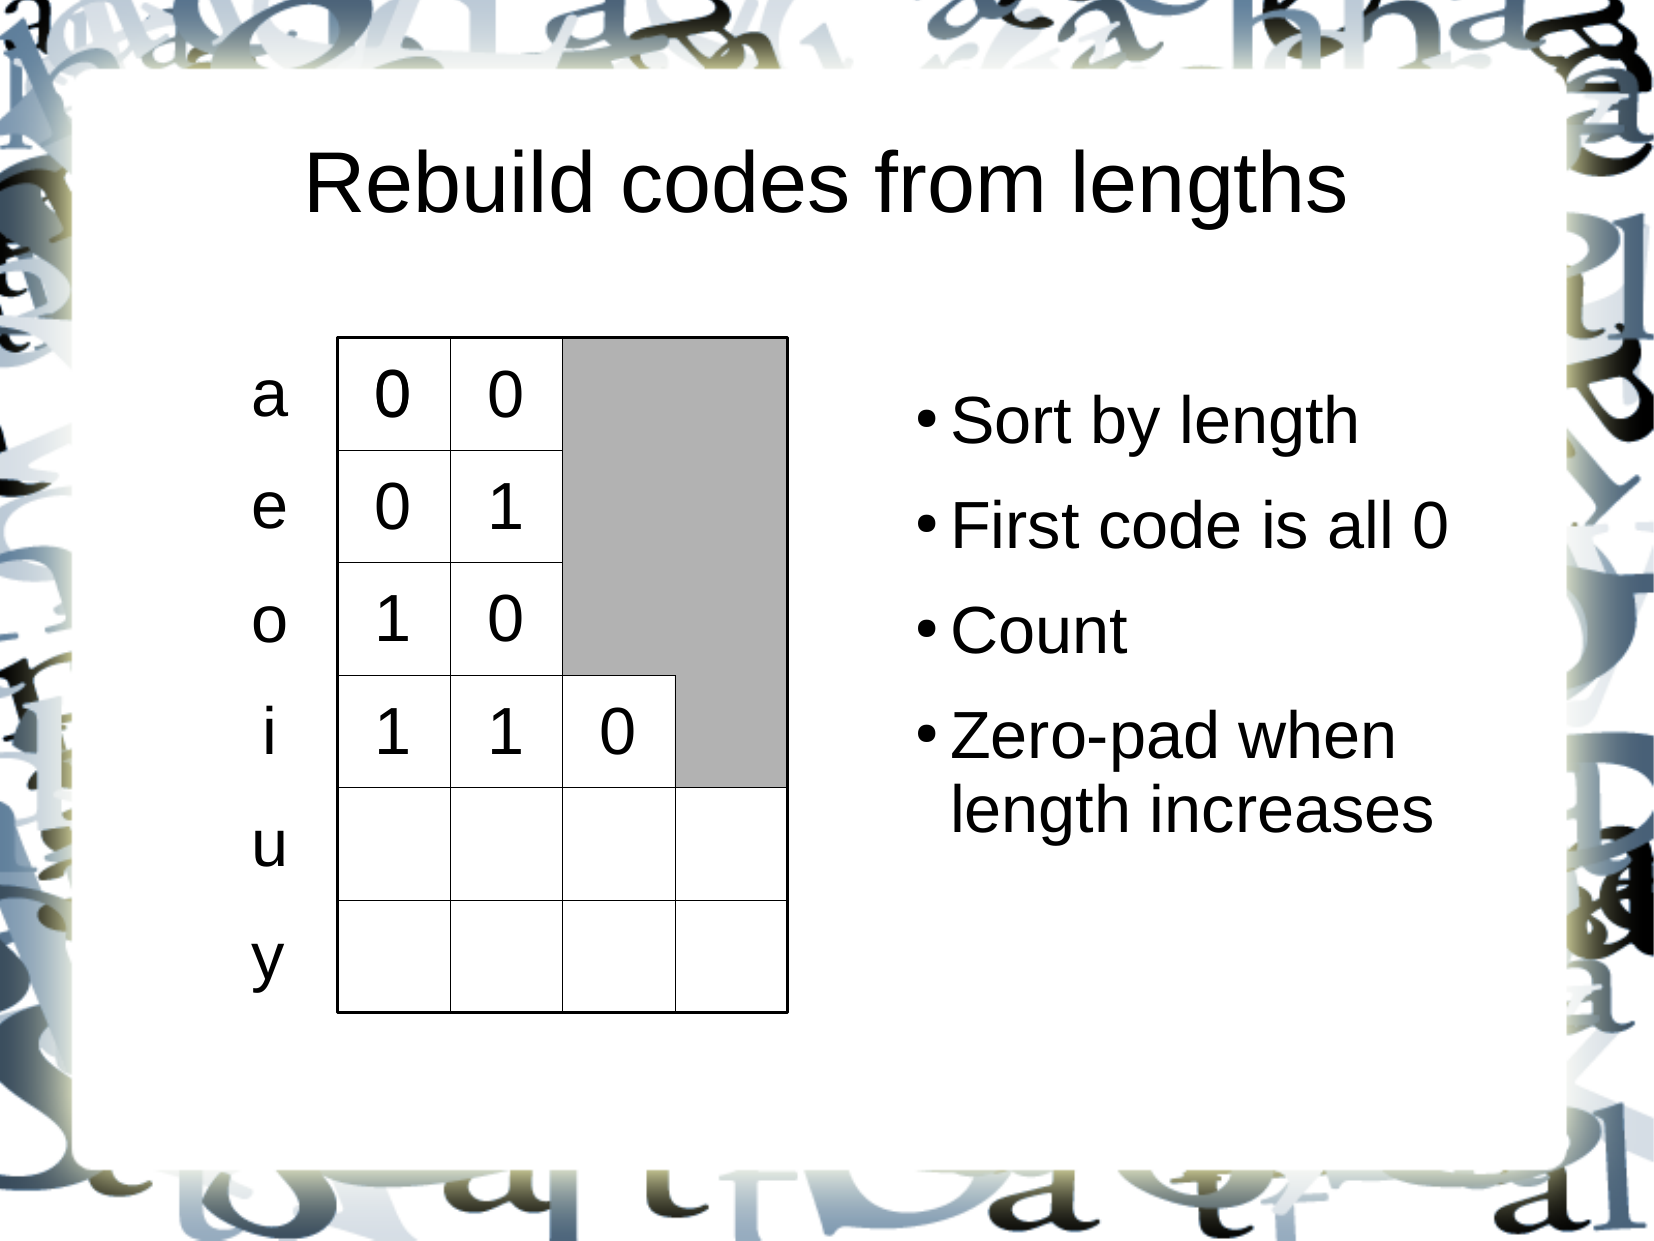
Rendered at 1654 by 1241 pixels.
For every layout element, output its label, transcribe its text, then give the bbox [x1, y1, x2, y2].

text_box [563, 339, 786, 787]
text_box i [247, 675, 304, 787]
text_box 0 [472, 337, 529, 450]
text_box 0 [360, 451, 417, 562]
text_box 0 [585, 675, 642, 788]
text_box 1 [472, 450, 529, 563]
text_box o [236, 563, 316, 676]
picture [0, 0, 1654, 1241]
text_box 1 [360, 675, 417, 788]
text_box 0 [472, 563, 529, 675]
text_box 0 [360, 337, 417, 451]
text_box y [236, 900, 316, 1013]
text_box a [236, 337, 304, 449]
title Rebuild codes from lengths [82, 78, 1571, 287]
text_box Sort by length First code is all 0 Count Zero-pad when length increases [900, 376, 1542, 854]
text_box 1 [472, 675, 529, 788]
text_box u [236, 787, 316, 900]
text_box 1 [360, 562, 417, 675]
text_box e [236, 449, 316, 563]
